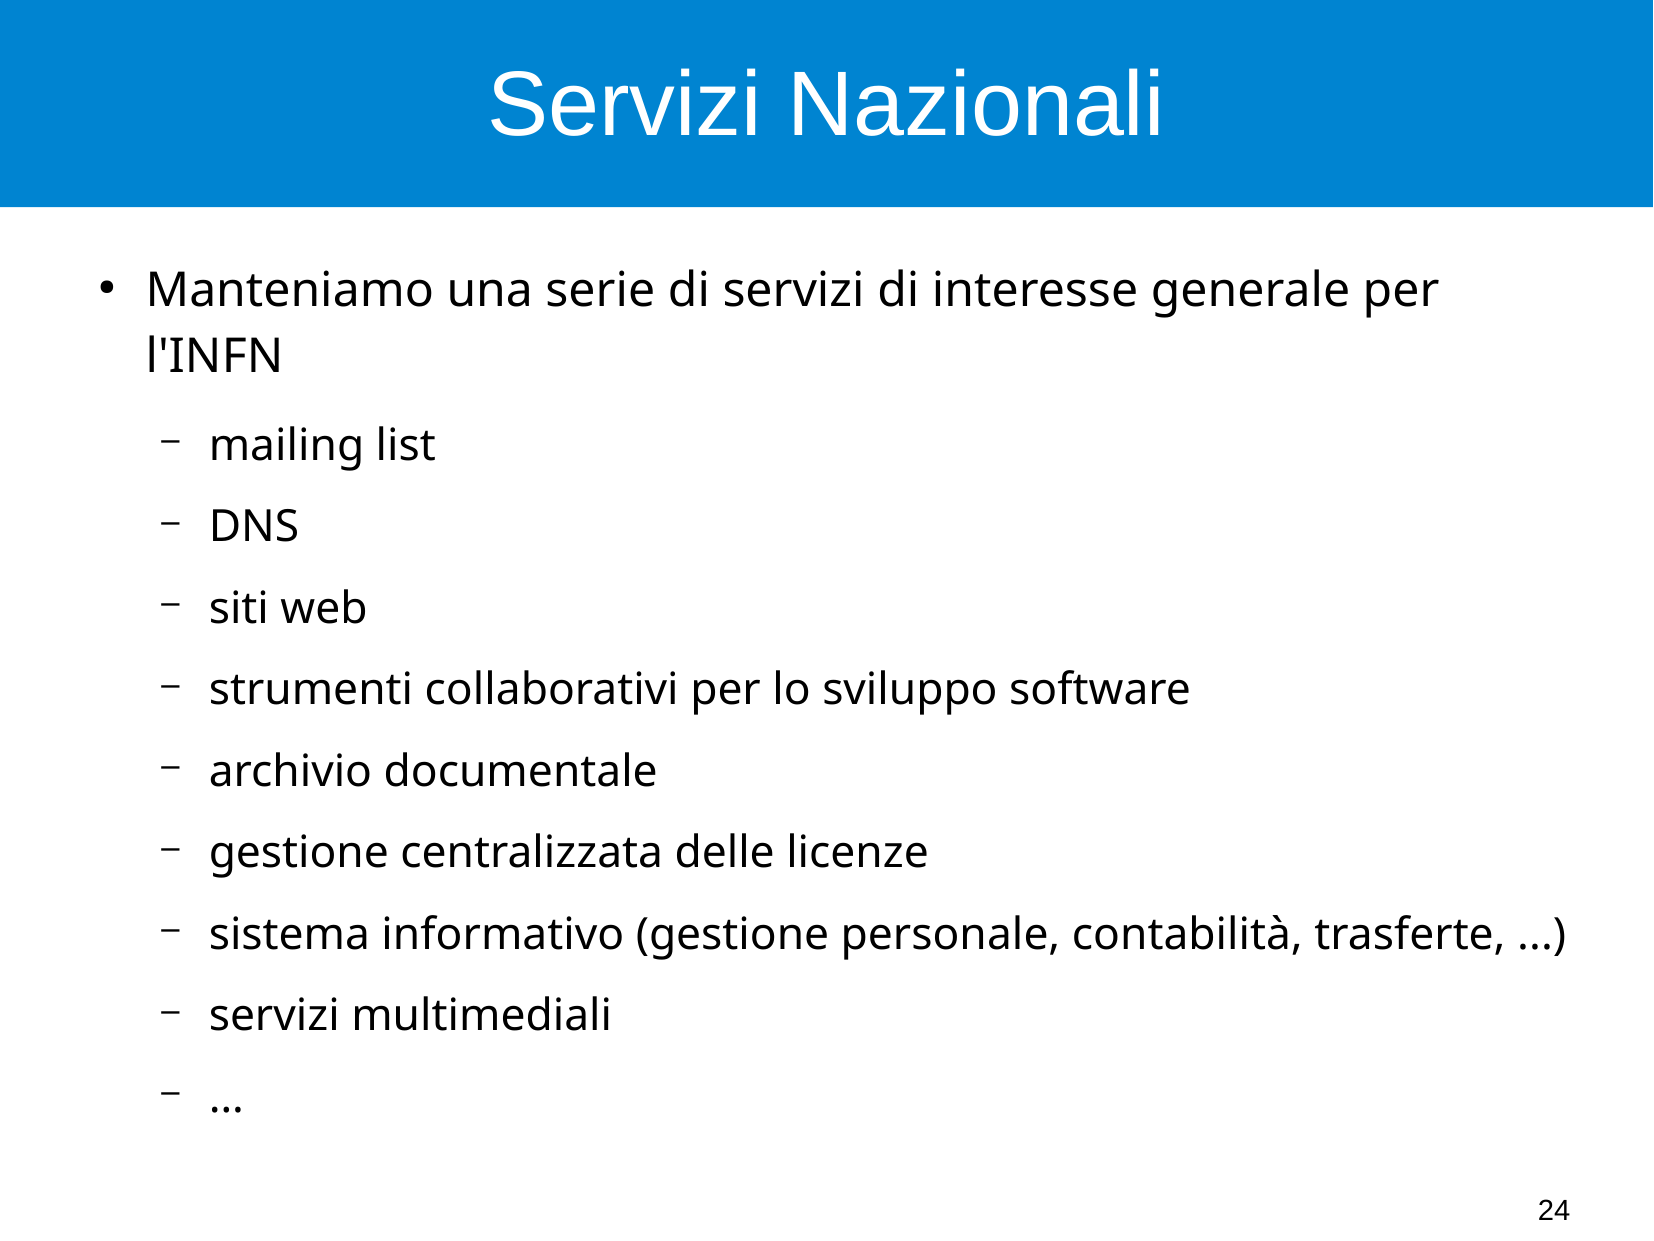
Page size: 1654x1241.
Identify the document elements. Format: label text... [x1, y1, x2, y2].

list Manteniamo una serie di servizi di interesse generale per l'INFN mailing list DNS siti web strumenti collaborativi per lo sviluppo software archivio documentale gestione centralizzata delle licenze sistema informativo (gestione personale, contabilità, trasferte, ...) servizi multimediali … [82, 255, 1571, 1156]
title Servizi Nazionali [0, 0, 1653, 208]
